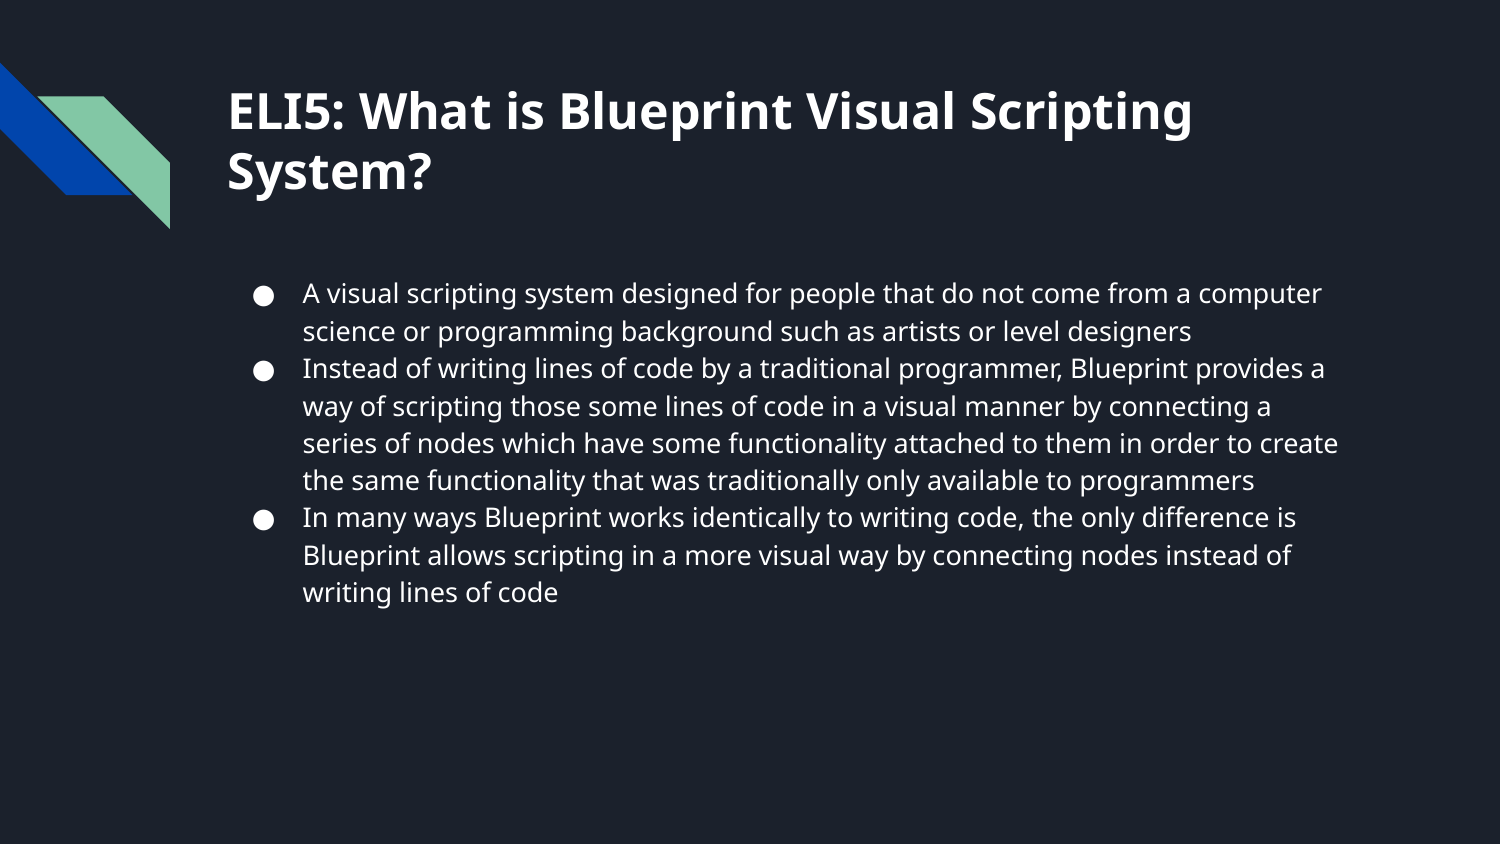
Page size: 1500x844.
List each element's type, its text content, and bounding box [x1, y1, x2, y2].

text_box ELI5: What is Blueprint Visual Scripting System? [212, 64, 1368, 215]
text_box A visual scripting system designed for people that do not come from a computer science or programming background such as artists or level designers Instead of writing lines of code by a traditional programmer, Blueprint provides a way of scripting those some lines of code in a visual manner by connecting a series of nodes which have some functionality attached to them in order to create the same functionality that was traditionally only available to programmers In many ways Blueprint works identically to writing code, the only difference is Blueprint allows scripting in a more visual way by connecting nodes instead of writing lines of code [212, 257, 1368, 735]
